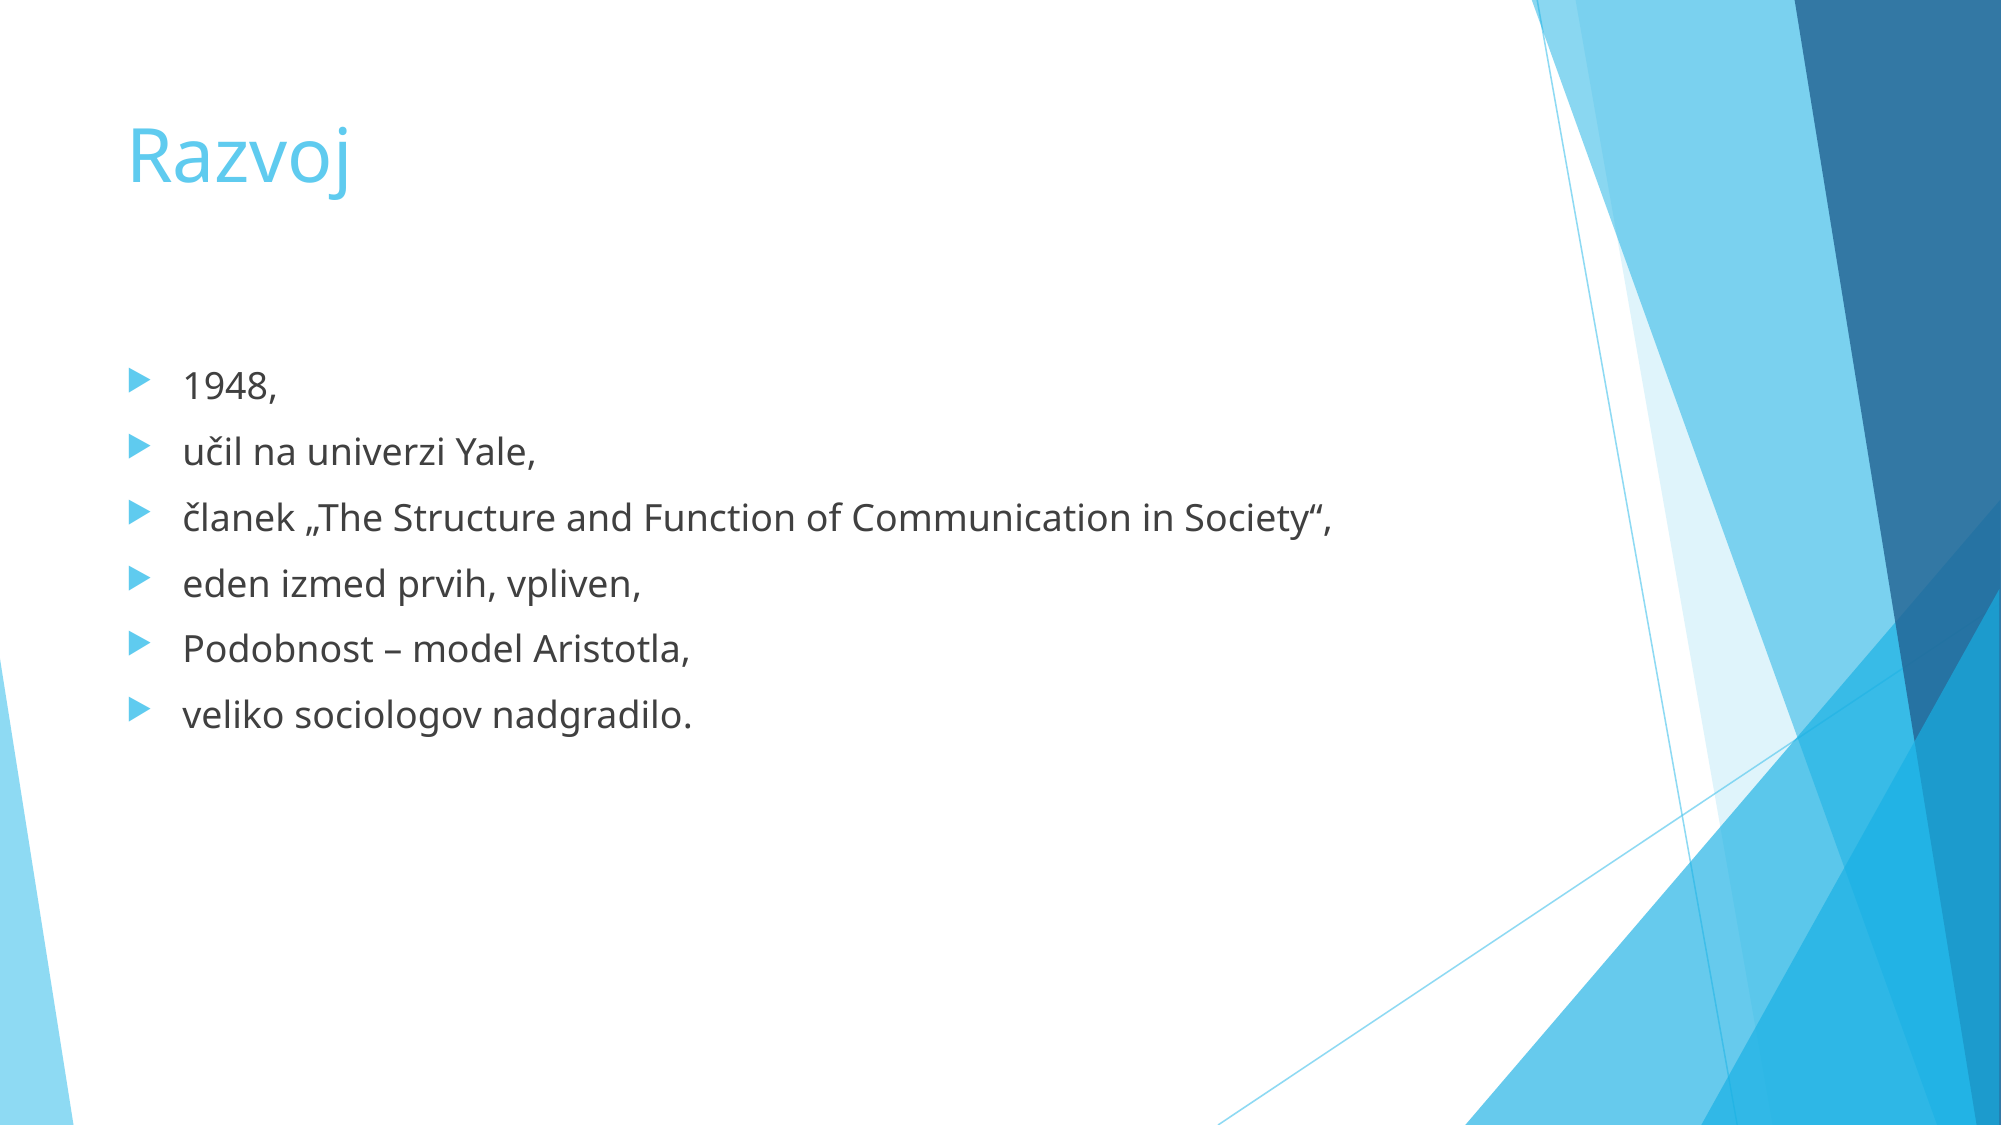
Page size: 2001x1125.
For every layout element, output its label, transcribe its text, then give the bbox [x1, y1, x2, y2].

list 1948, učil na univerzi Yale, članek „The Structure and Function of Communication in Society“, eden izmed prvih, vpliven, Podobnost – model Aristotla, veliko sociologov nadgradilo. [111, 354, 1522, 992]
title Razvoj [111, 99, 1522, 317]
